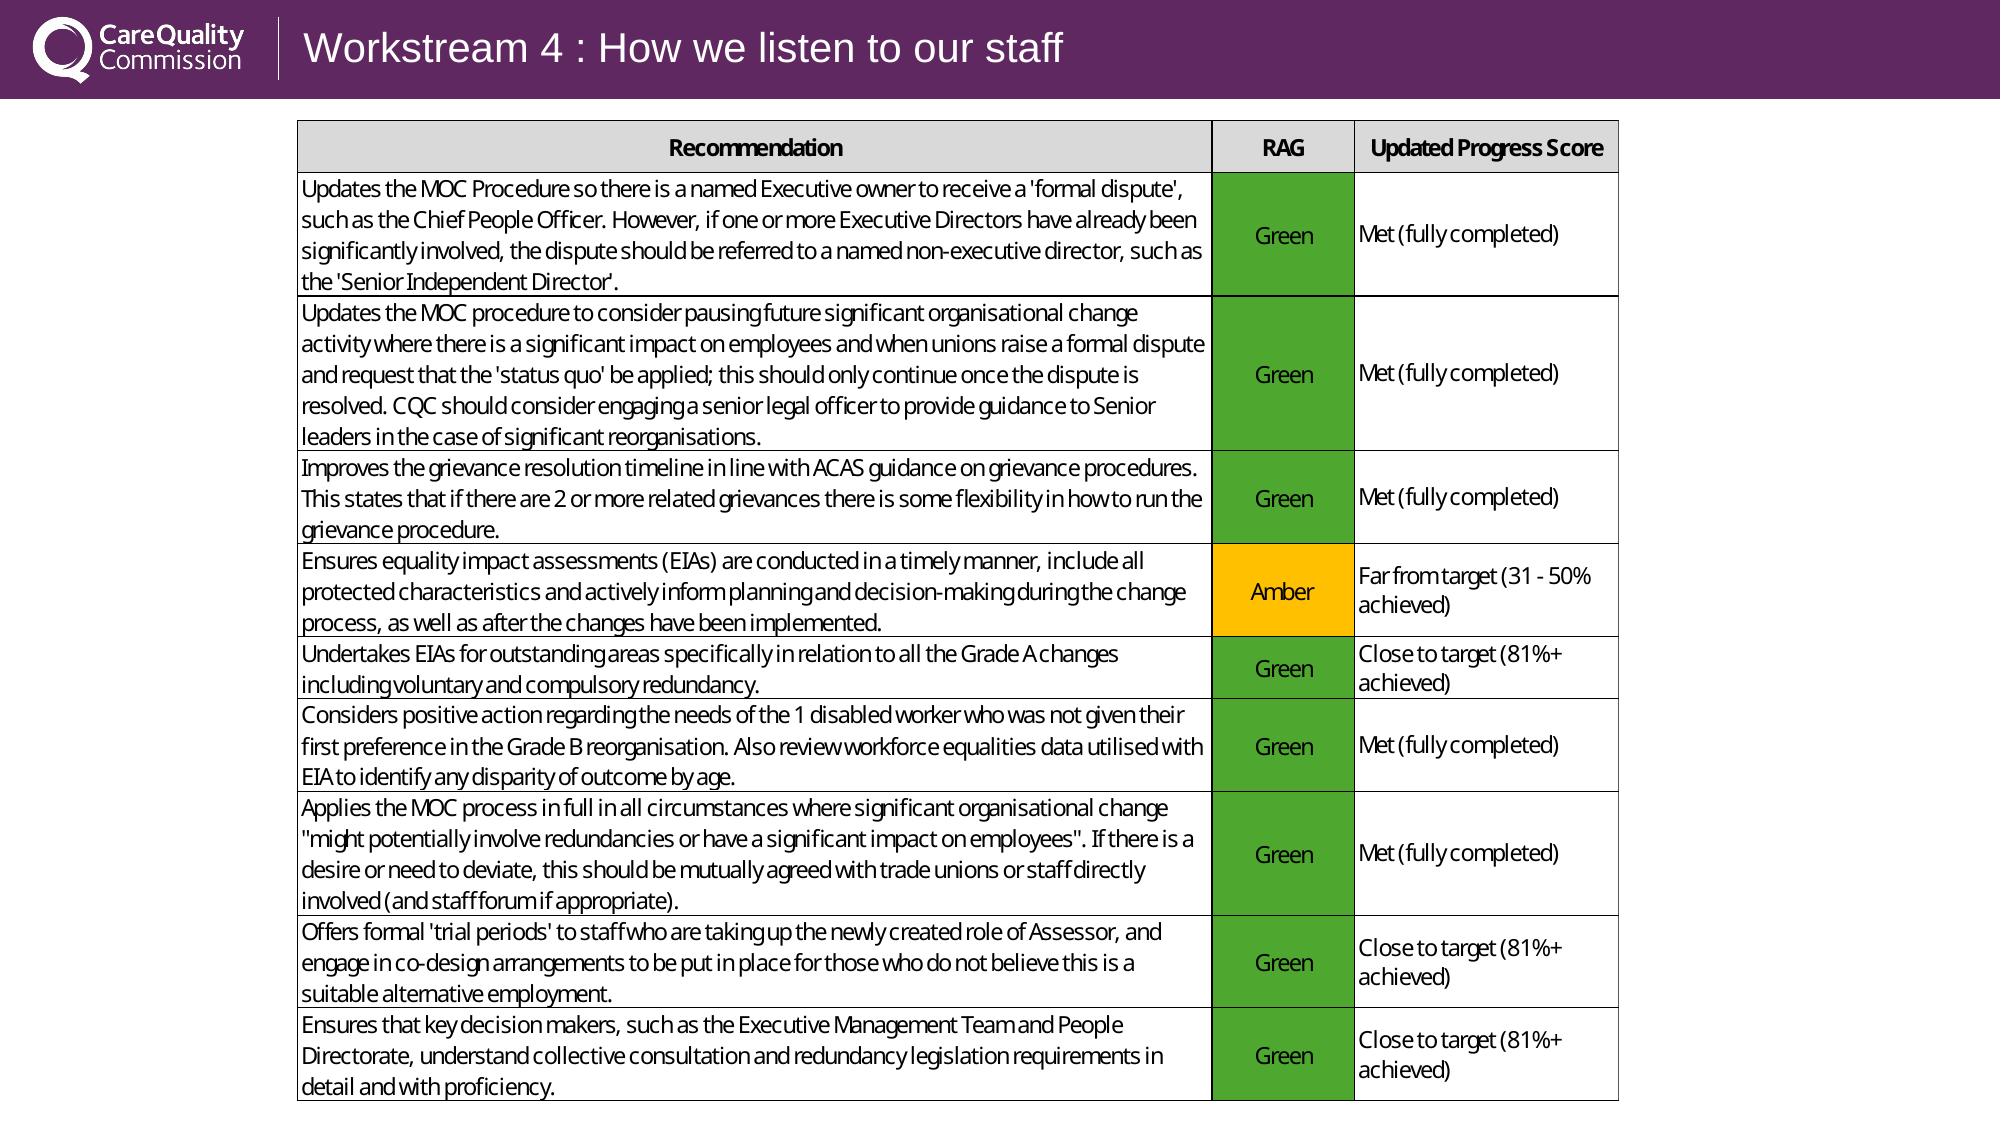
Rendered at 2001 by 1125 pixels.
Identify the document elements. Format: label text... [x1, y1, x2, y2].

text_box Workstream 4 : How we listen to our staff [288, 13, 1439, 80]
picture [296, 120, 1620, 1102]
picture [32, 16, 245, 84]
text_box [0, 0, 2000, 99]
